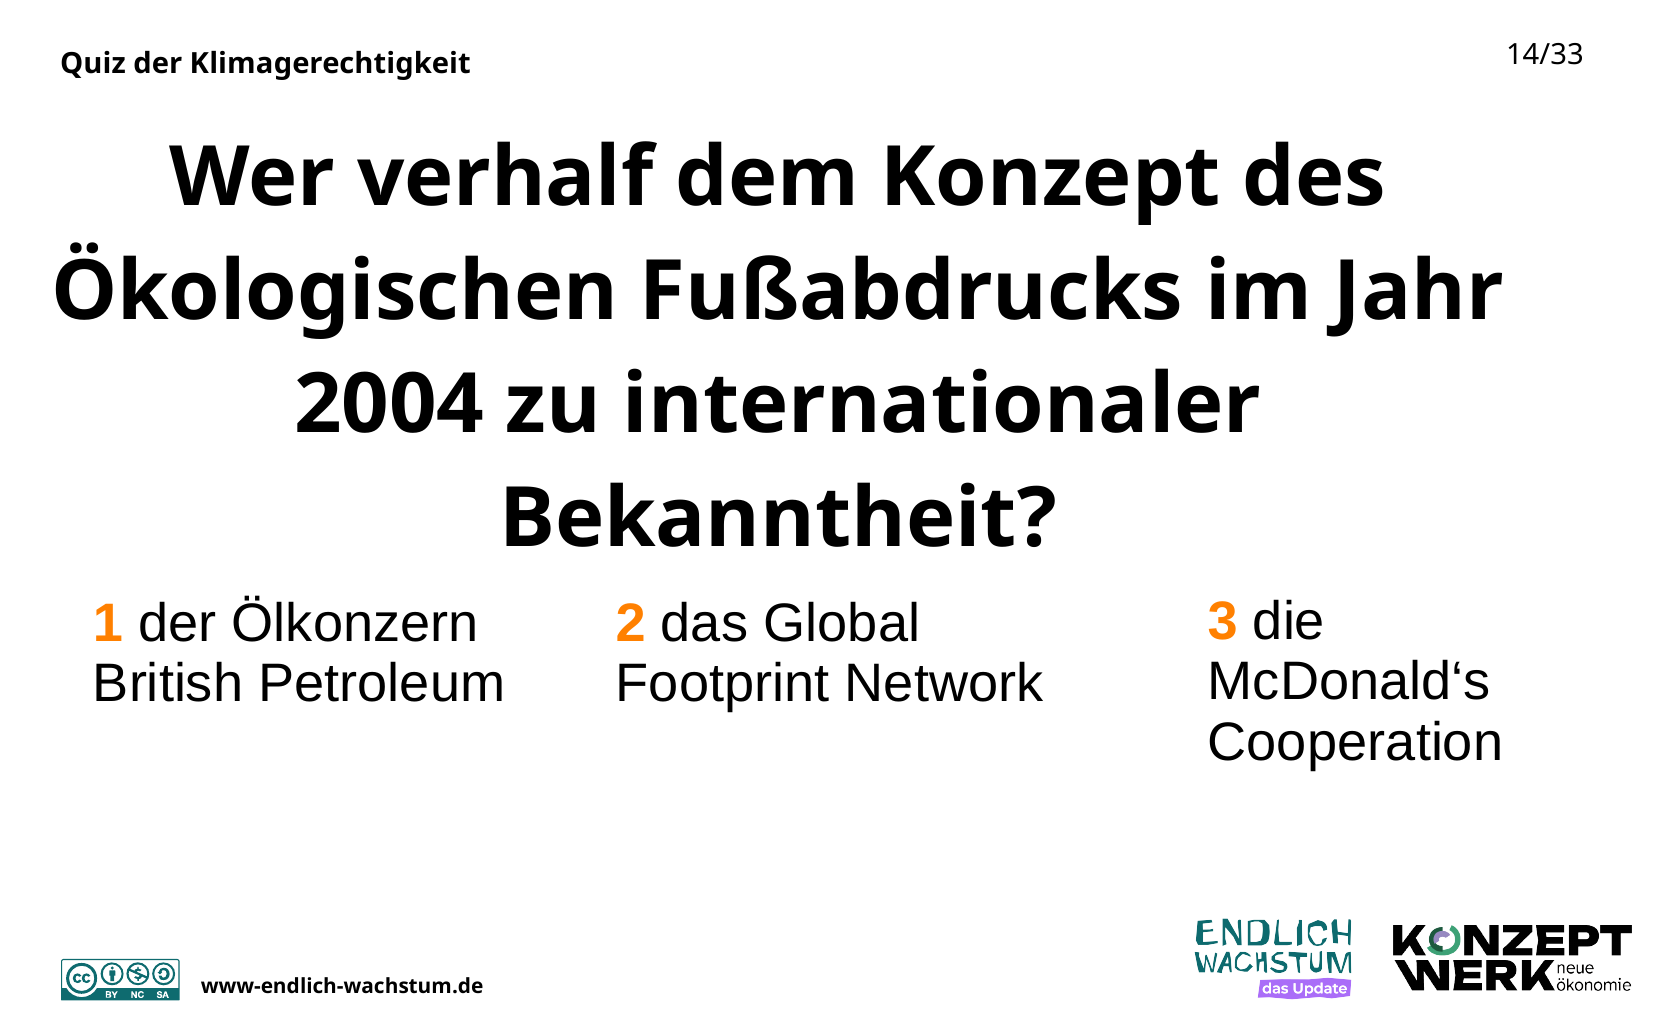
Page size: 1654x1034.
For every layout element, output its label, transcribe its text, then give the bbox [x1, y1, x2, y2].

text_box 3 die McDonald‘s Cooperation [1122, 583, 1583, 780]
text_box 2 das Global Footprint Network [531, 584, 1071, 792]
title Wer verhalf dem Konzept des Ökologischen Fußabdrucks im Jahr 2004 zu internationaler Bekanntheit? [51, 116, 1540, 586]
text_box 1 der Ölkonzern British Petroleum [7, 584, 531, 842]
picture [1387, 917, 1636, 997]
picture [1176, 900, 1374, 1011]
